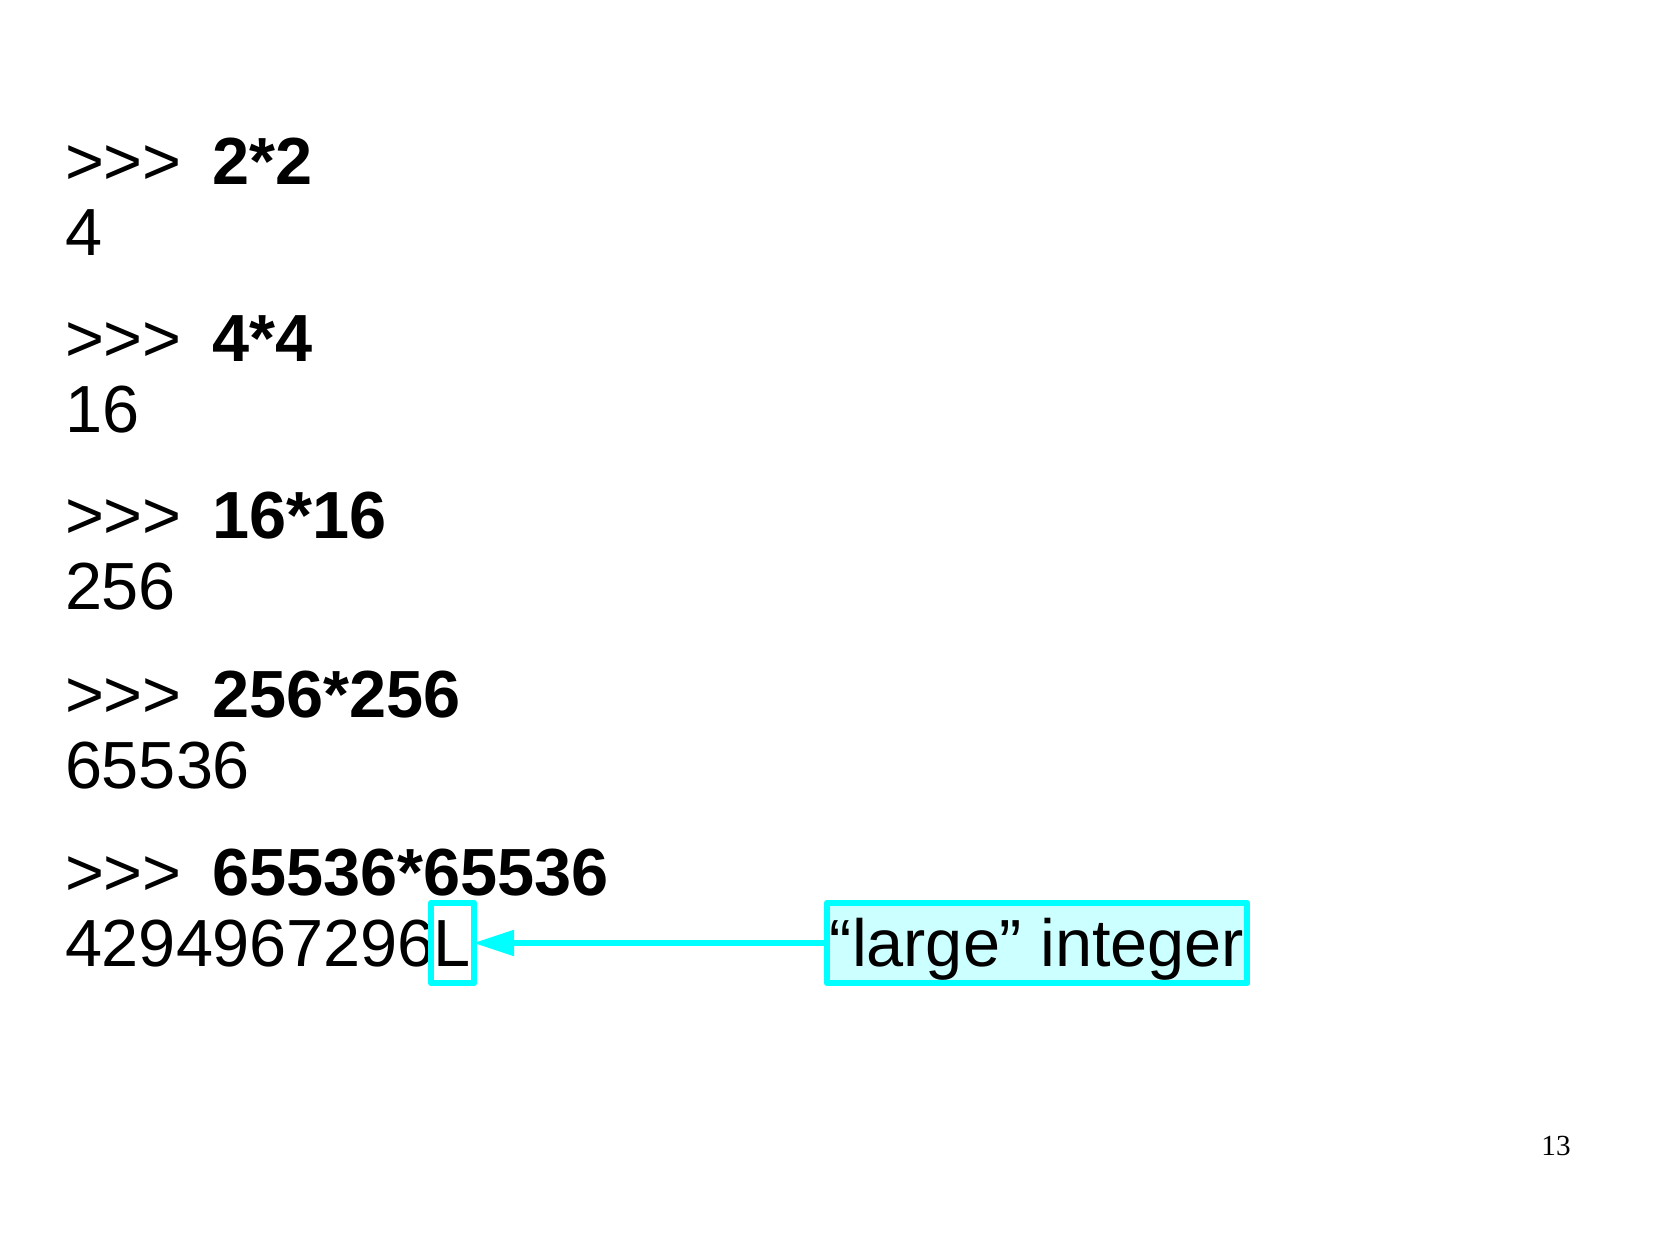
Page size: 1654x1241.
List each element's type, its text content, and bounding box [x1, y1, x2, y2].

text_box >>> [59, 118, 189, 205]
text_box 4*4 [206, 295, 319, 382]
text_box “large” integer [826, 902, 1248, 984]
text_box 65536 [59, 722, 257, 810]
text_box 65536*65536 [206, 828, 615, 916]
text_box >>> [59, 472, 189, 560]
text_box L [431, 902, 475, 984]
text_box 2*2 [206, 118, 319, 205]
text_box 4294967296 [59, 899, 442, 987]
text_box 256 [59, 543, 183, 631]
text_box 4 [59, 189, 109, 276]
text_box >>> [59, 295, 189, 382]
text_box 256*256 [206, 651, 467, 739]
text_box 16*16 [206, 472, 393, 560]
text_box >>> [59, 828, 189, 899]
text_box 16 [59, 366, 146, 453]
text_box >>> [59, 651, 189, 722]
